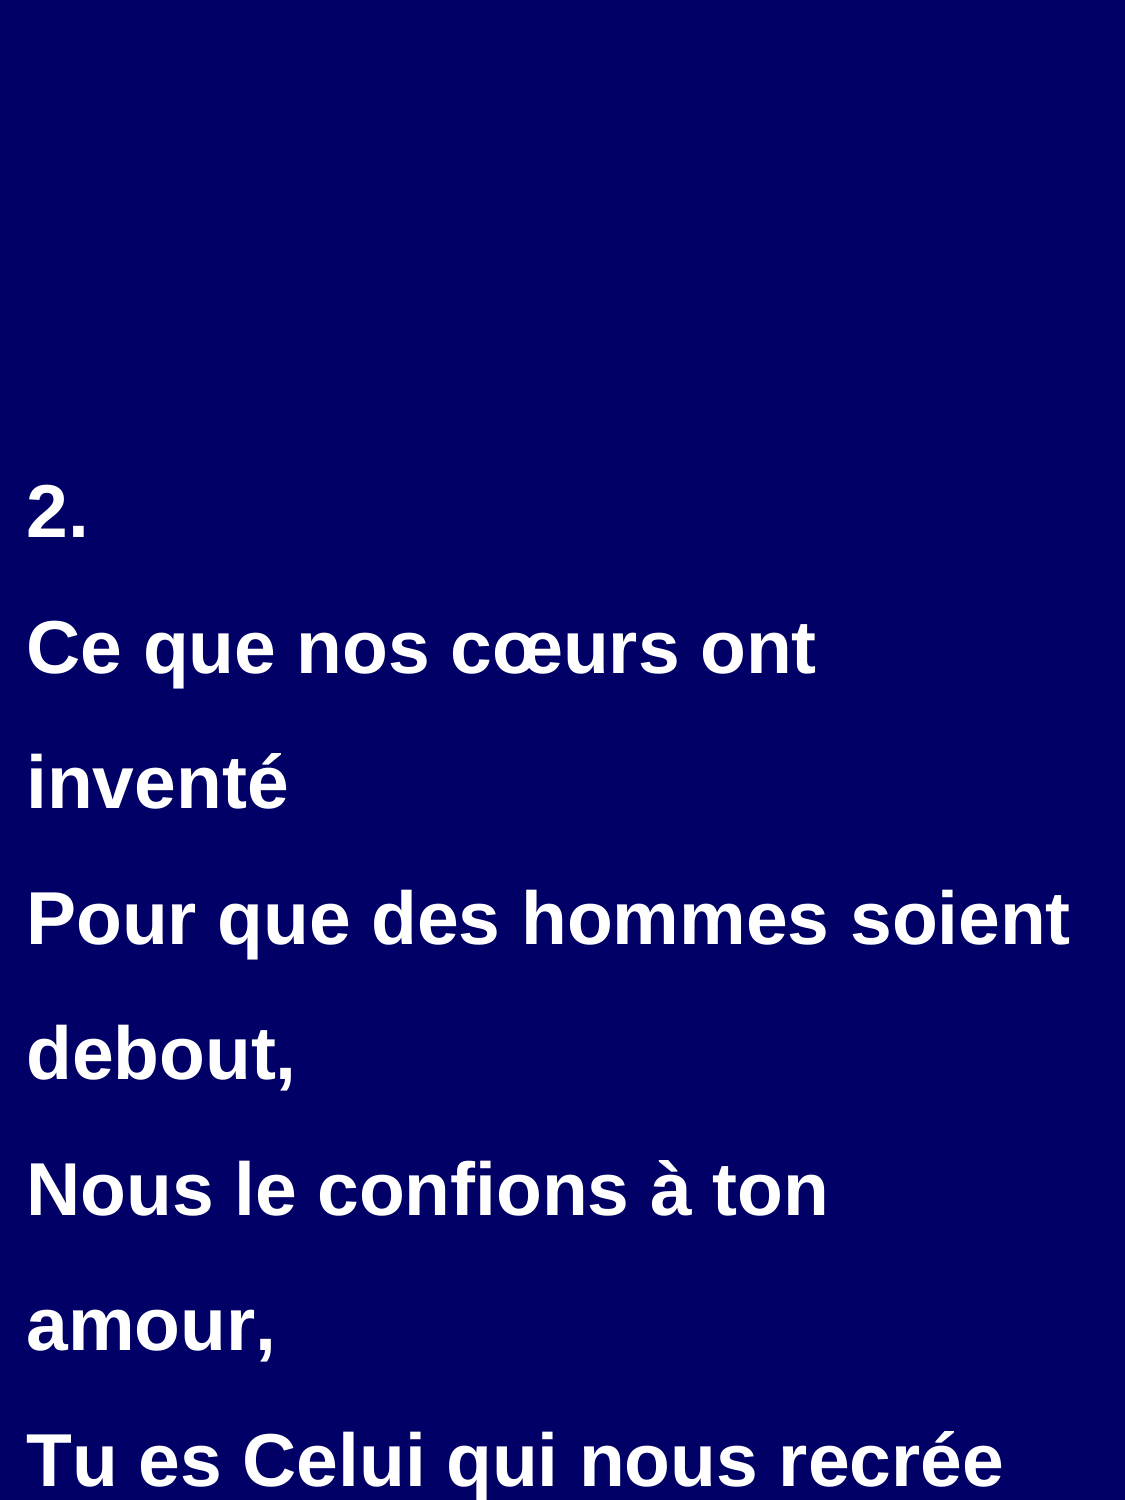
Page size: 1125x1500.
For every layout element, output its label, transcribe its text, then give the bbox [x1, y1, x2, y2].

text_box 2. Ce que nos cœurs ont inventé Pour que des hommes soient debout, Nous le confions à ton amour, Tu es Celui qui nous recrée [11, 47, 1111, 1078]
